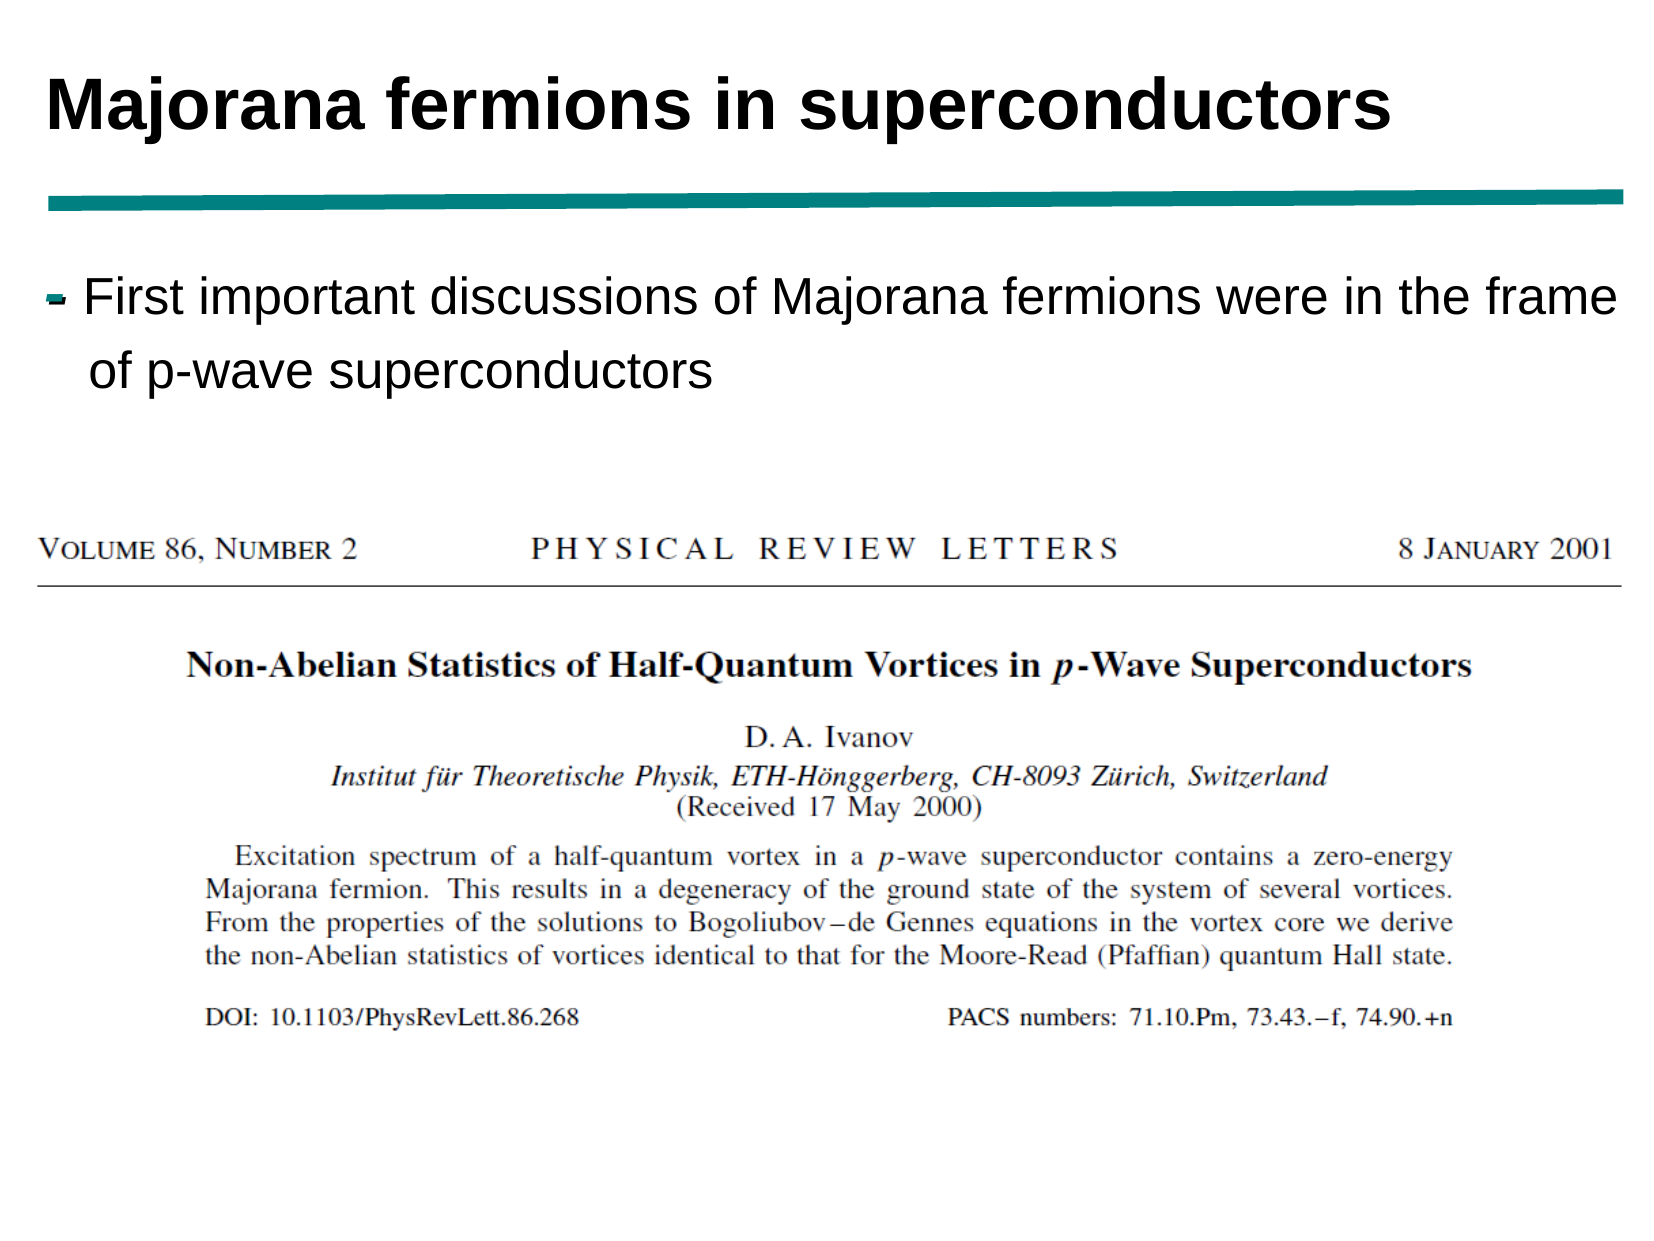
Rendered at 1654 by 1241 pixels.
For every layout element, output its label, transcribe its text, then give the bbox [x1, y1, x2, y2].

picture [32, 526, 1630, 1044]
text_box - First important discussions of Majorana fermions were in the frame of p-wave superconductors [30, 232, 1654, 421]
text_box Majorana fermions in superconductors [30, 35, 1456, 160]
